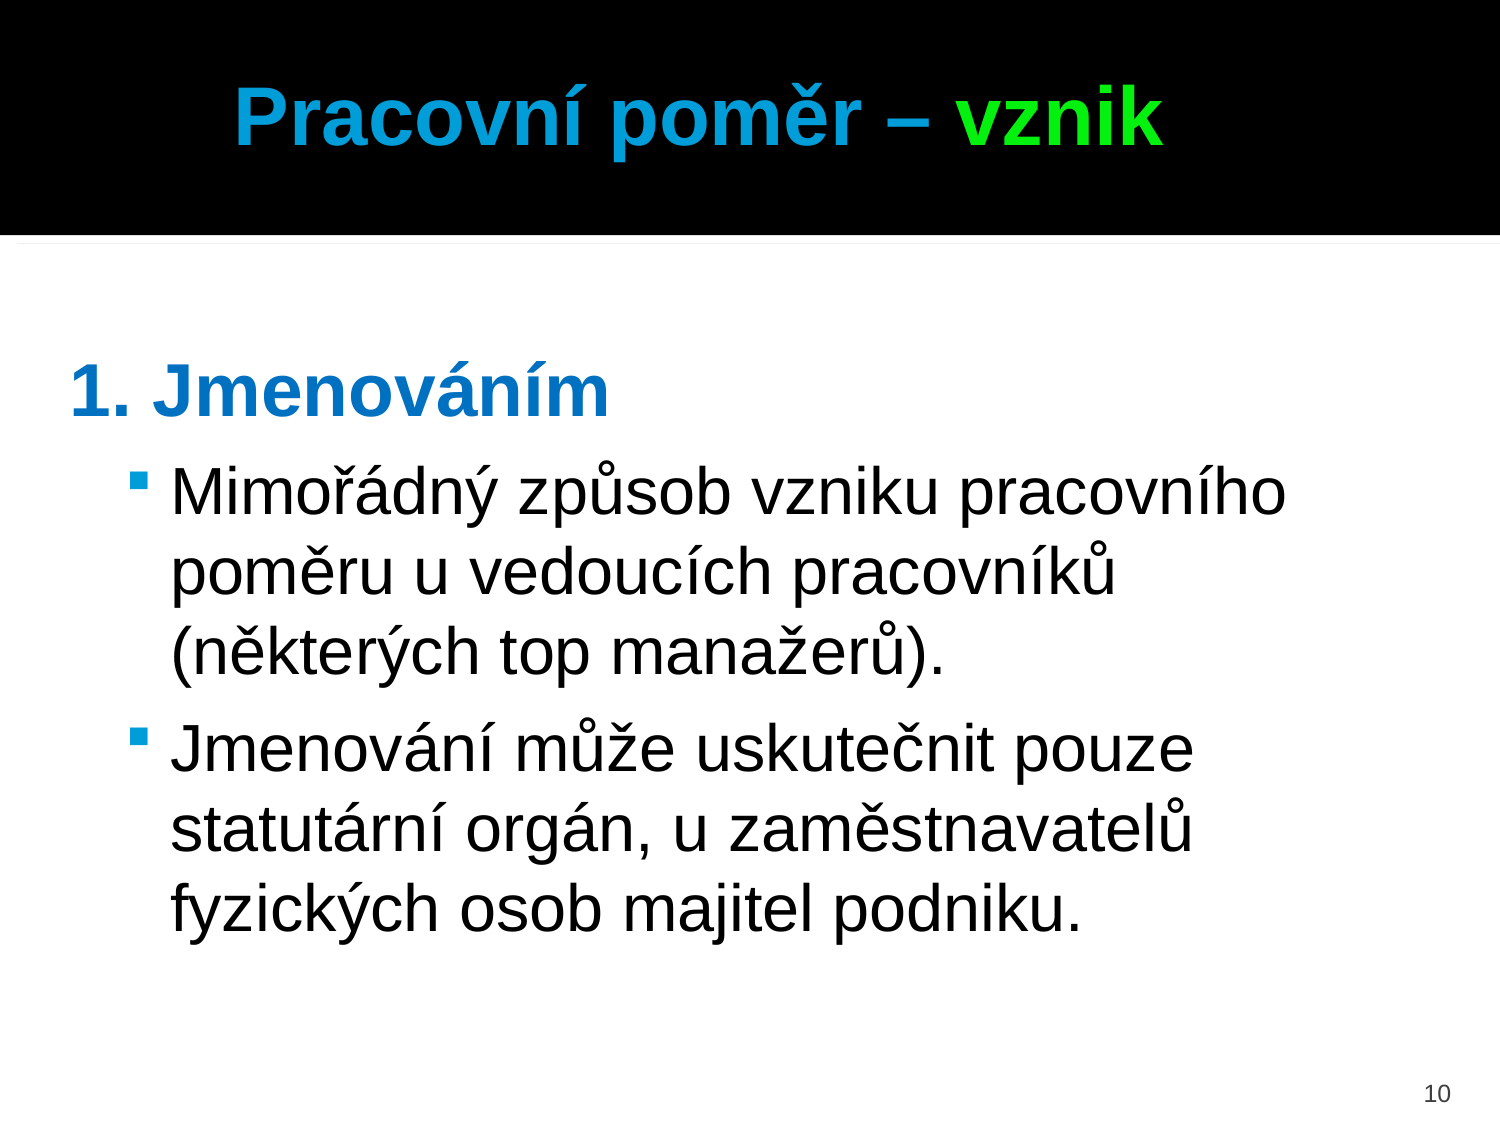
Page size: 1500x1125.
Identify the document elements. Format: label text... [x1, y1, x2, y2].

text_box Pracovní poměr – vznik [219, 54, 1203, 270]
list 1. Jmenováním Mimořádný způsob vzniku pracovního poměru u vedoucích pracovníků (některých top manažerů). Jmenování může uskutečnit pouze statutární orgán, u zaměstnavatelů fyzických osob majitel podniku. [41, 326, 1418, 1049]
text_box <číslo> [1345, 1062, 1467, 1108]
